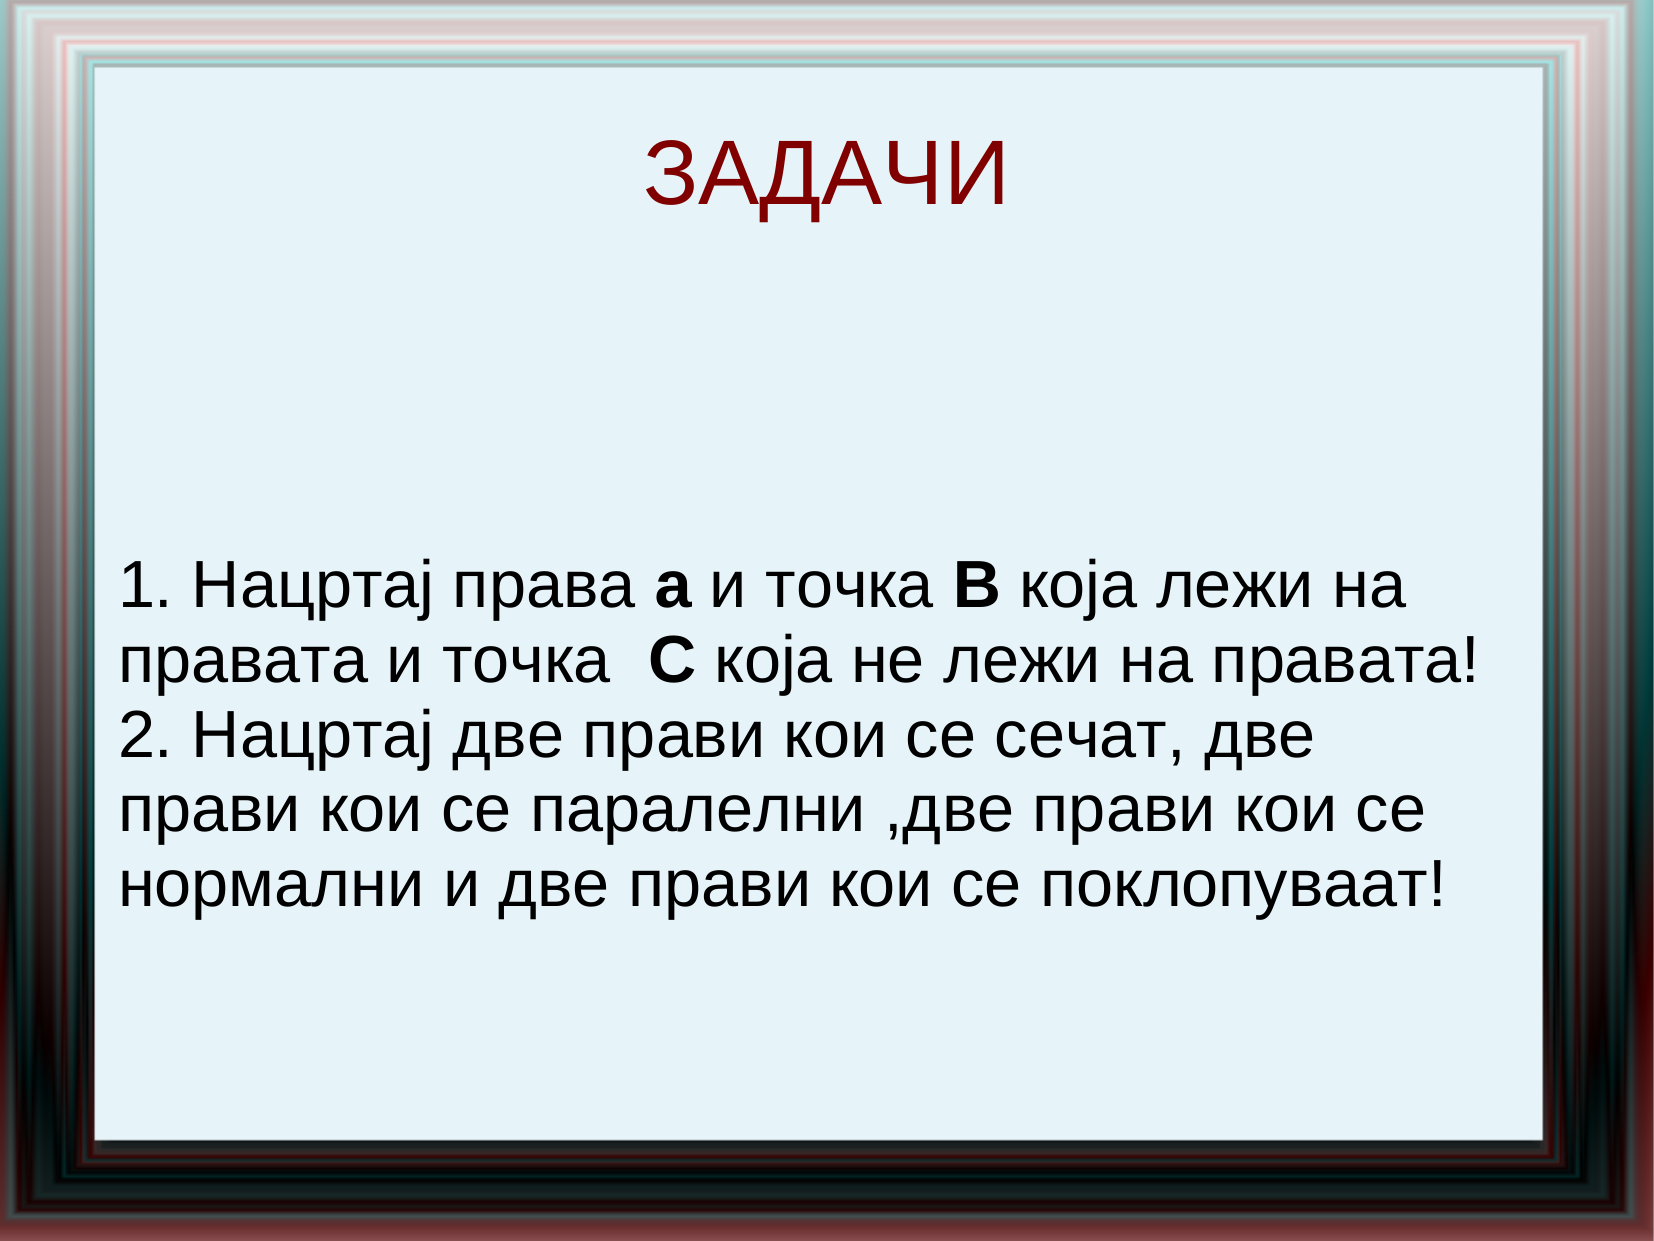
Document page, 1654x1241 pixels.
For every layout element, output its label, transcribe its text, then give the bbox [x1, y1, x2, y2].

subtitle 1. Нацртај права а и точка В која лежи на правата и точка С која не лежи на правата! 2. Нацртај две прави кои се сечат, две прави кои се паралелни ,две прави кои се нормални и две прави кои се поклопуваат! [118, 332, 1506, 1136]
title ЗАДАЧИ [118, 95, 1536, 250]
picture [0, 0, 1654, 1241]
